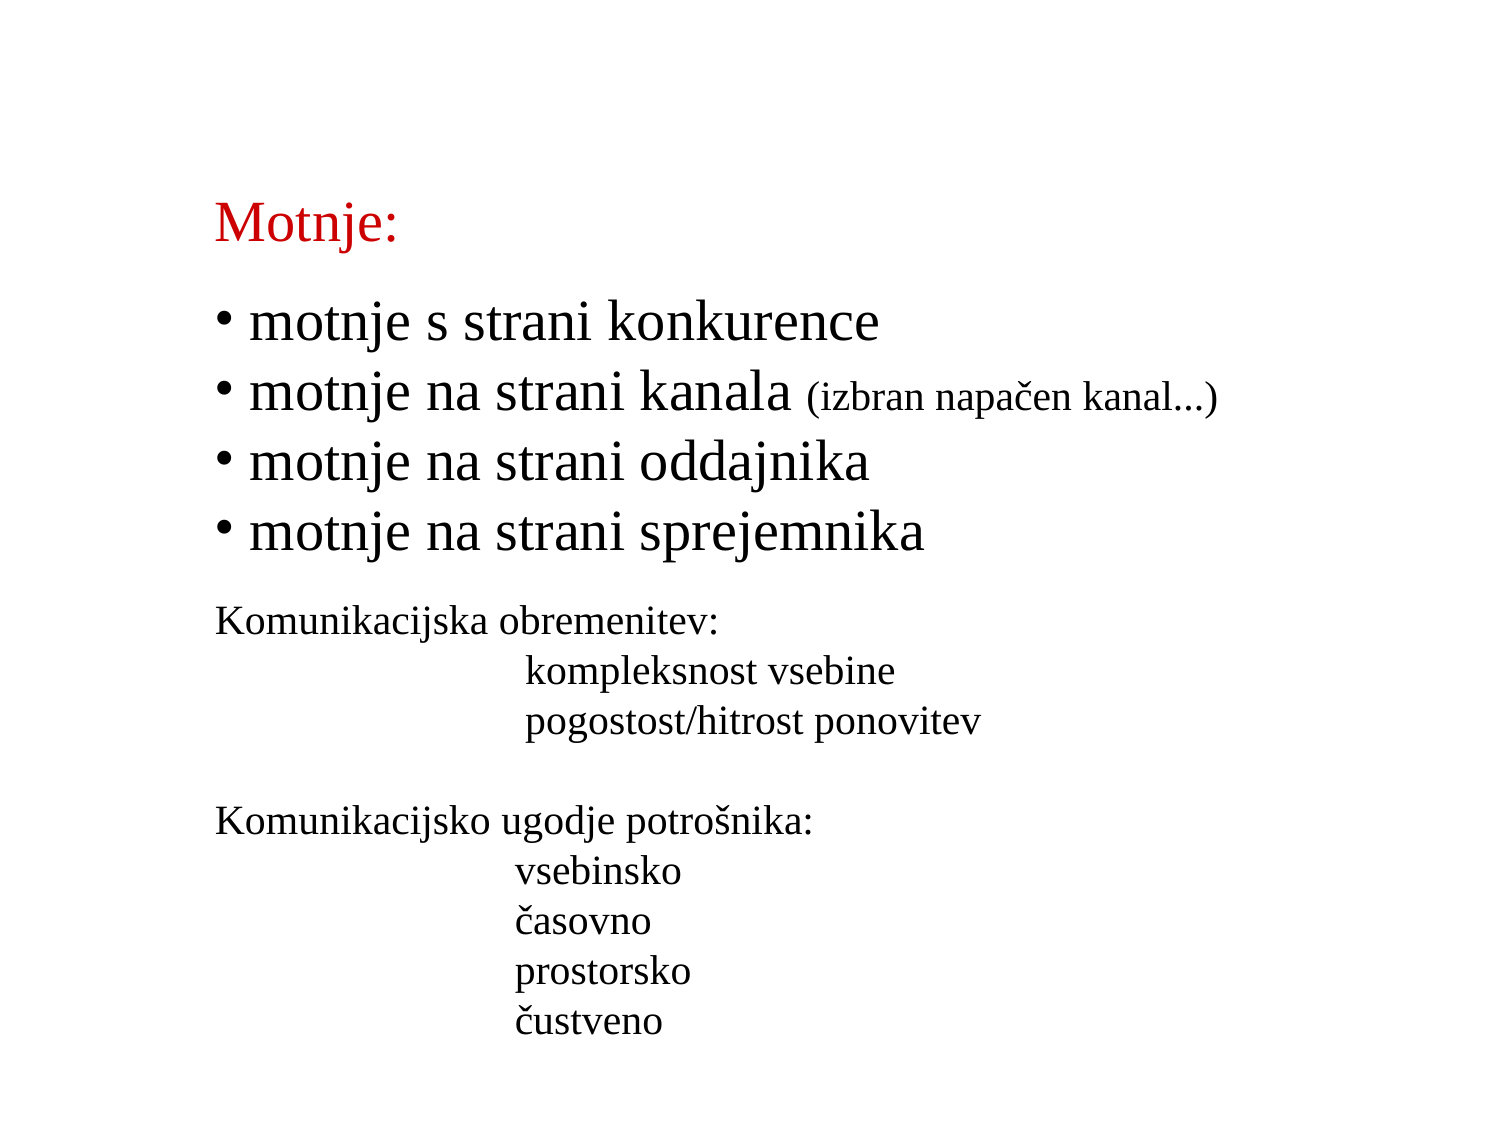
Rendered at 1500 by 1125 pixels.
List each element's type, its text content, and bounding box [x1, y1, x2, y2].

text_box Motnje: motnje s strani konkurence motnje na strani kanala (izbran napačen kanal...) motnje na strani oddajnika motnje na strani sprejemnika Komunikacijska obremenitev: kompleksnost vsebine pogostost/hitrost ponovitev Komunikacijsko ugodje potrošnika: vsebinsko časovno prostorsko čustveno [200, 174, 1401, 1051]
